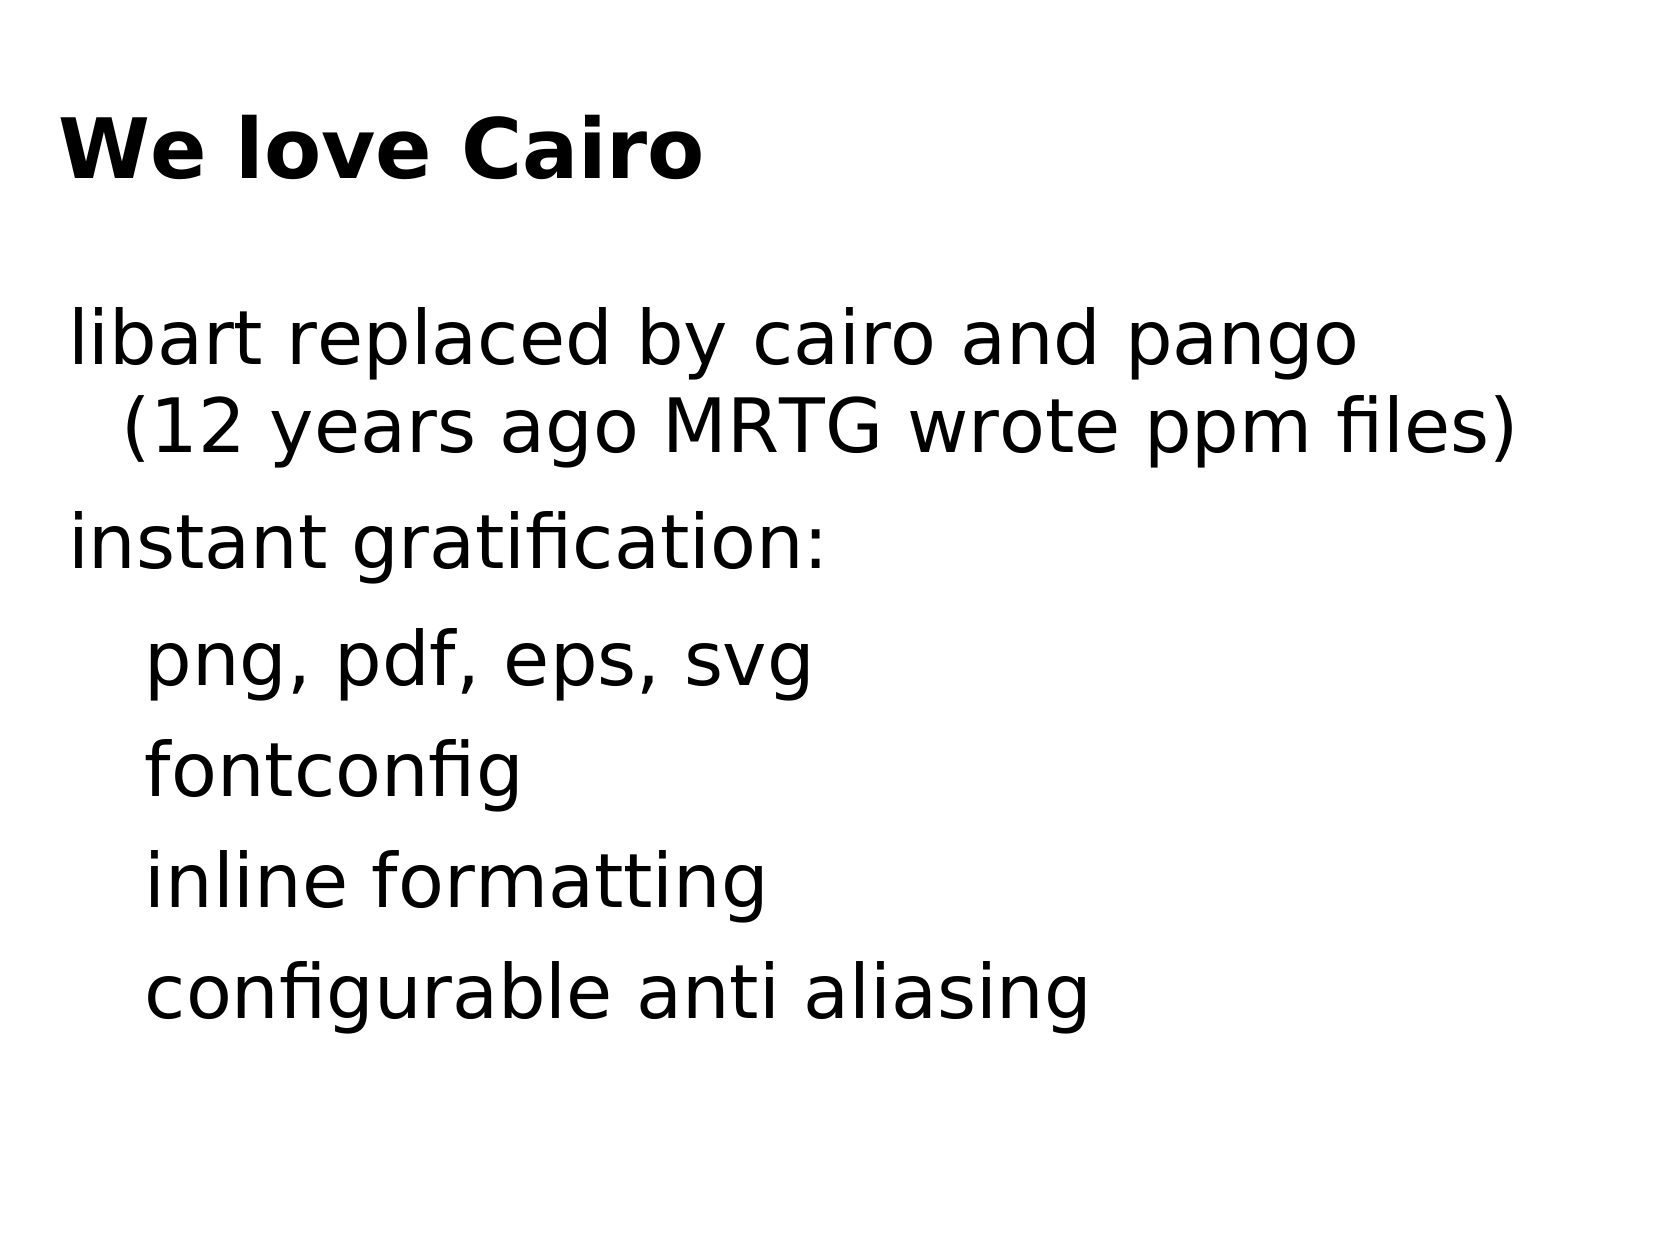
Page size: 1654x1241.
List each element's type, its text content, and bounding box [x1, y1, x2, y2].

list libart replaced by cairo and pango (12 years ago MRTG wrote ppm files) instant gratification: png, pdf, eps, svg fontconfig inline formatting configurable anti aliasing [50, 295, 1571, 1099]
title We love Cairo [59, 75, 1607, 225]
